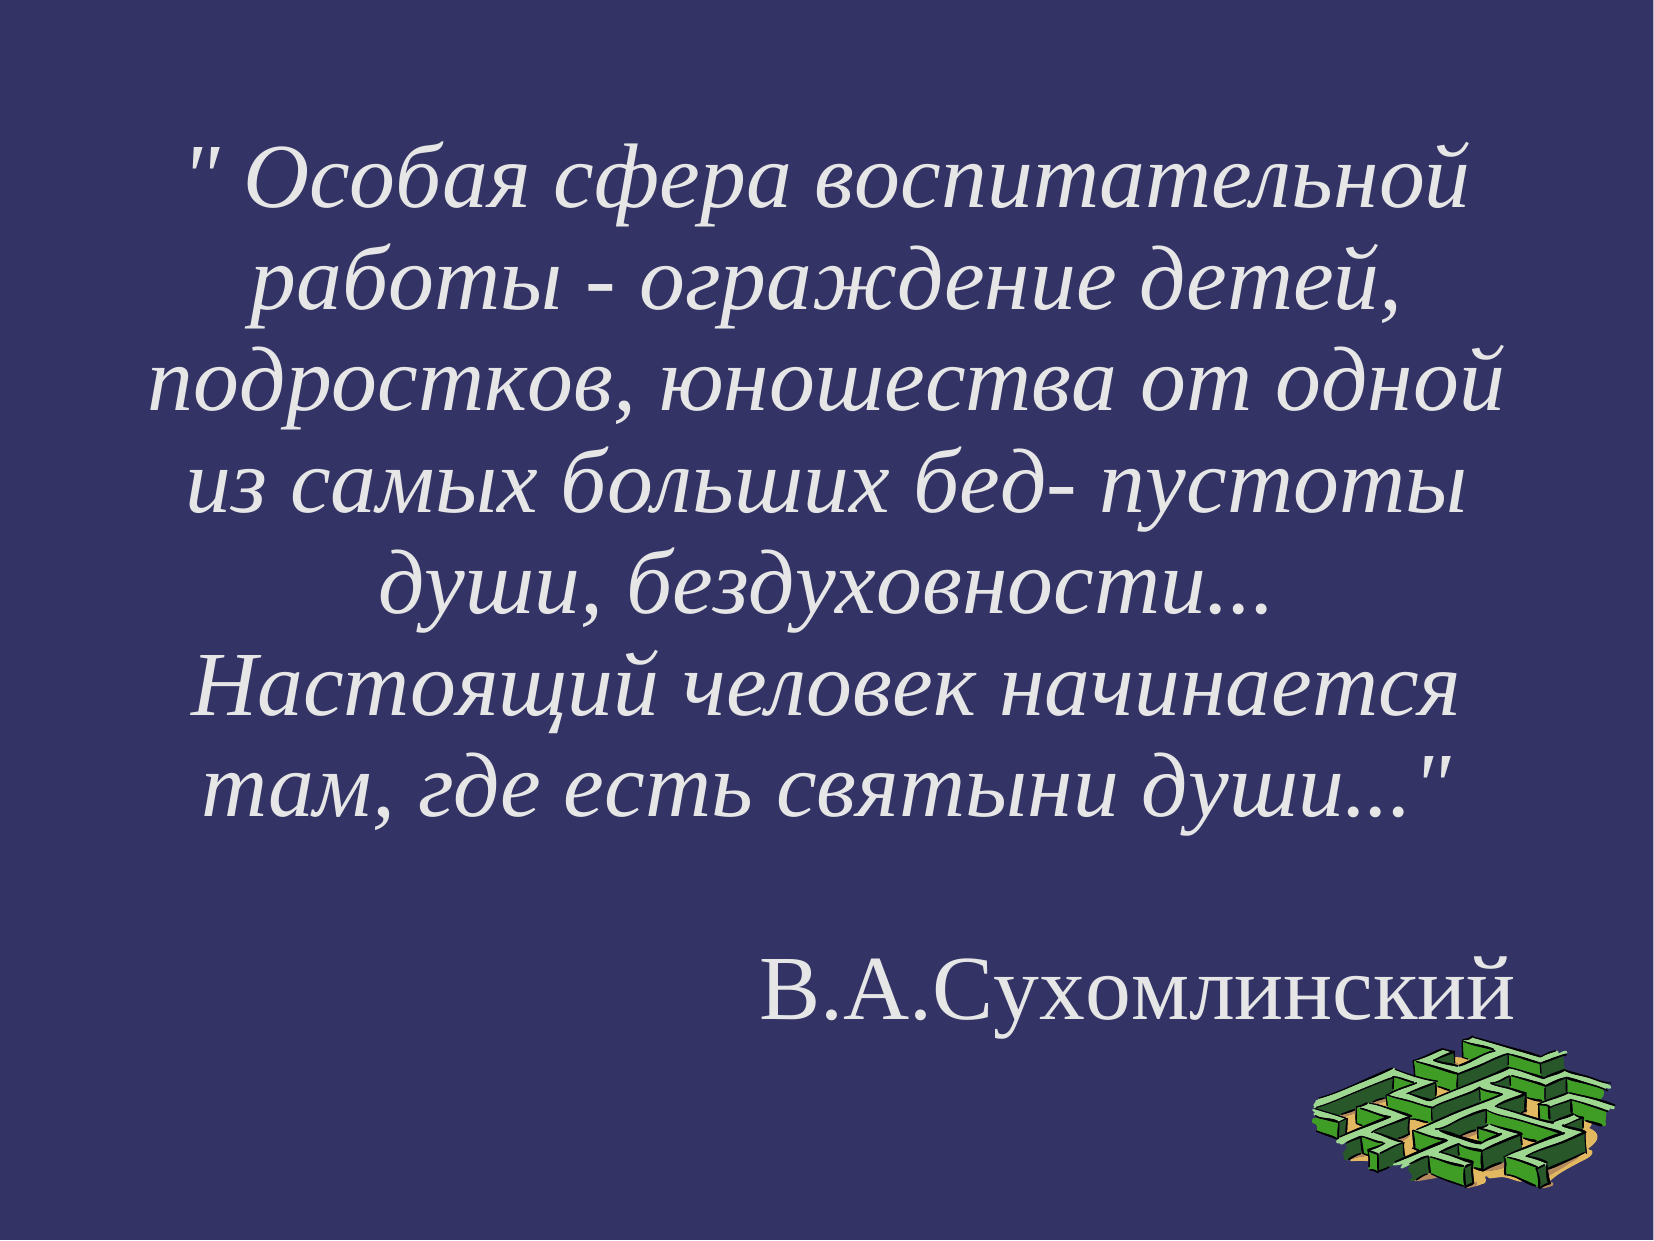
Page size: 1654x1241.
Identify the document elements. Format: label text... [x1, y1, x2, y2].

subtitle " Особая сфера воспитательной работы - ограждение детей, подростков, юношества от одной из самых больших бед- пустоты души, бездуховности... Настоящий человек начинается там, где есть святыни души..." В.А.Сухомлинский [121, 19, 1534, 1147]
